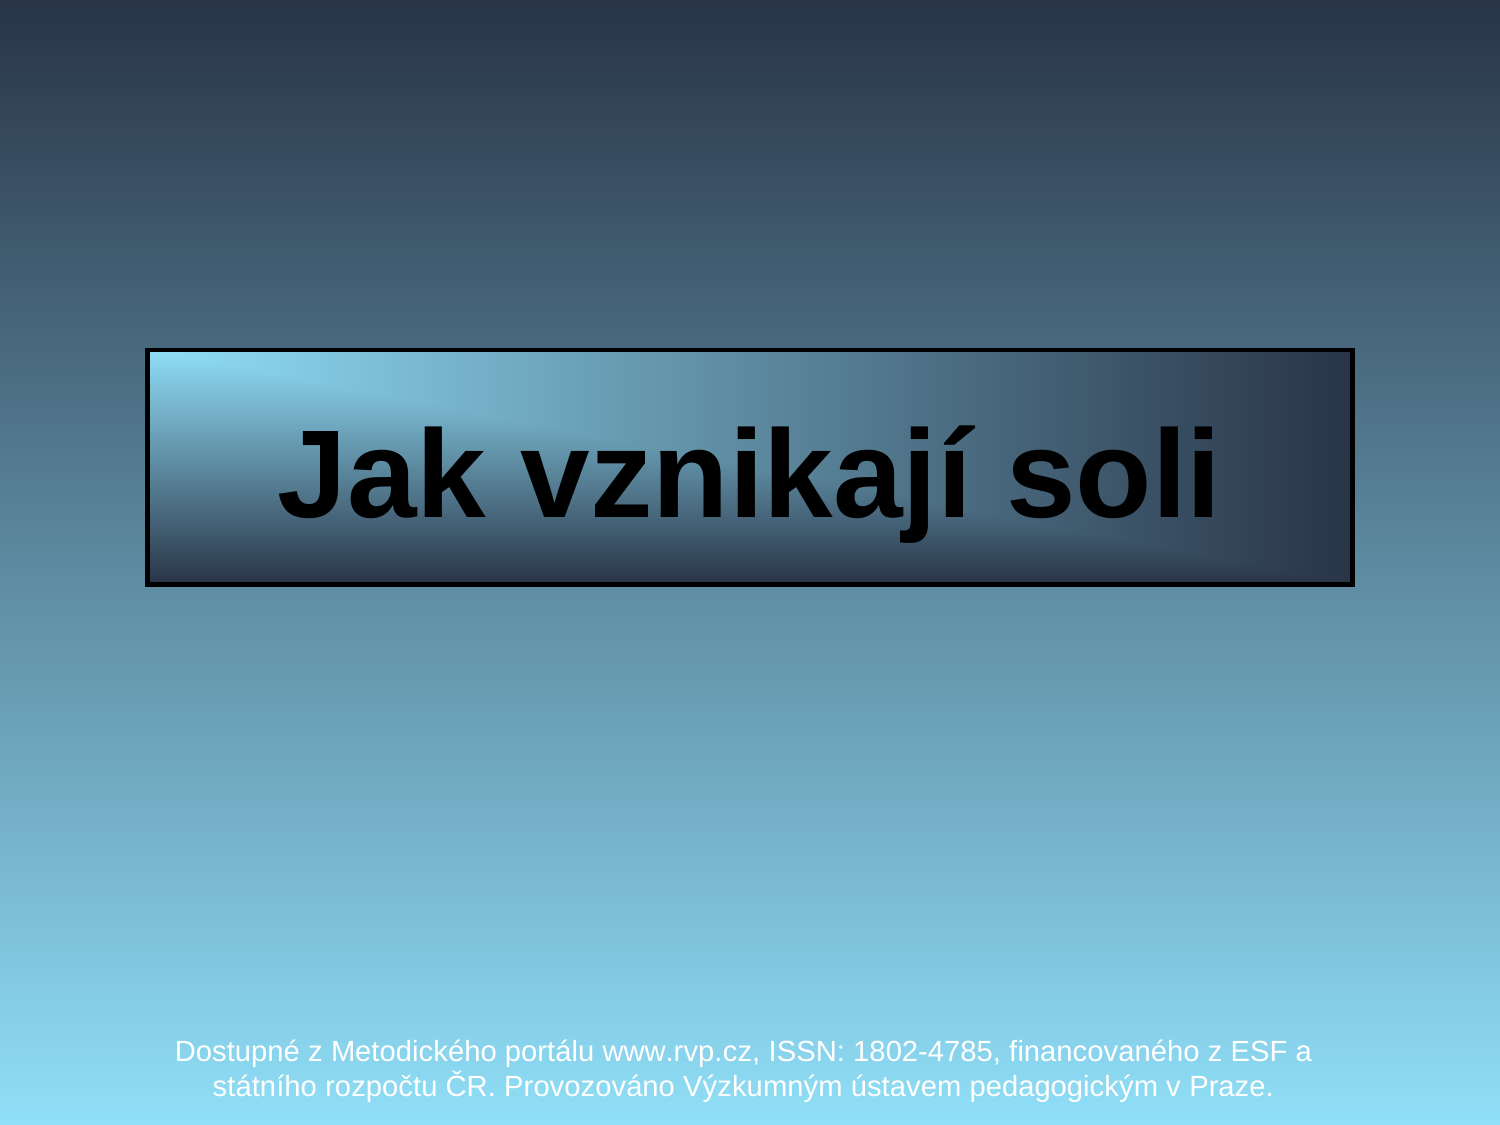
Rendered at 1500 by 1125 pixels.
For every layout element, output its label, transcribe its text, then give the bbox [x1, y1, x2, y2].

text_box Dostupné z Metodického portálu www.rvp.cz, ISSN: 1802-4785, financovaného z ESF a státního rozpočtu ČR. Provozováno Výzkumným ústavem pedagogickým v Praze. [112, 1024, 1377, 1103]
title Jak vznikají soli [147, 349, 1353, 585]
